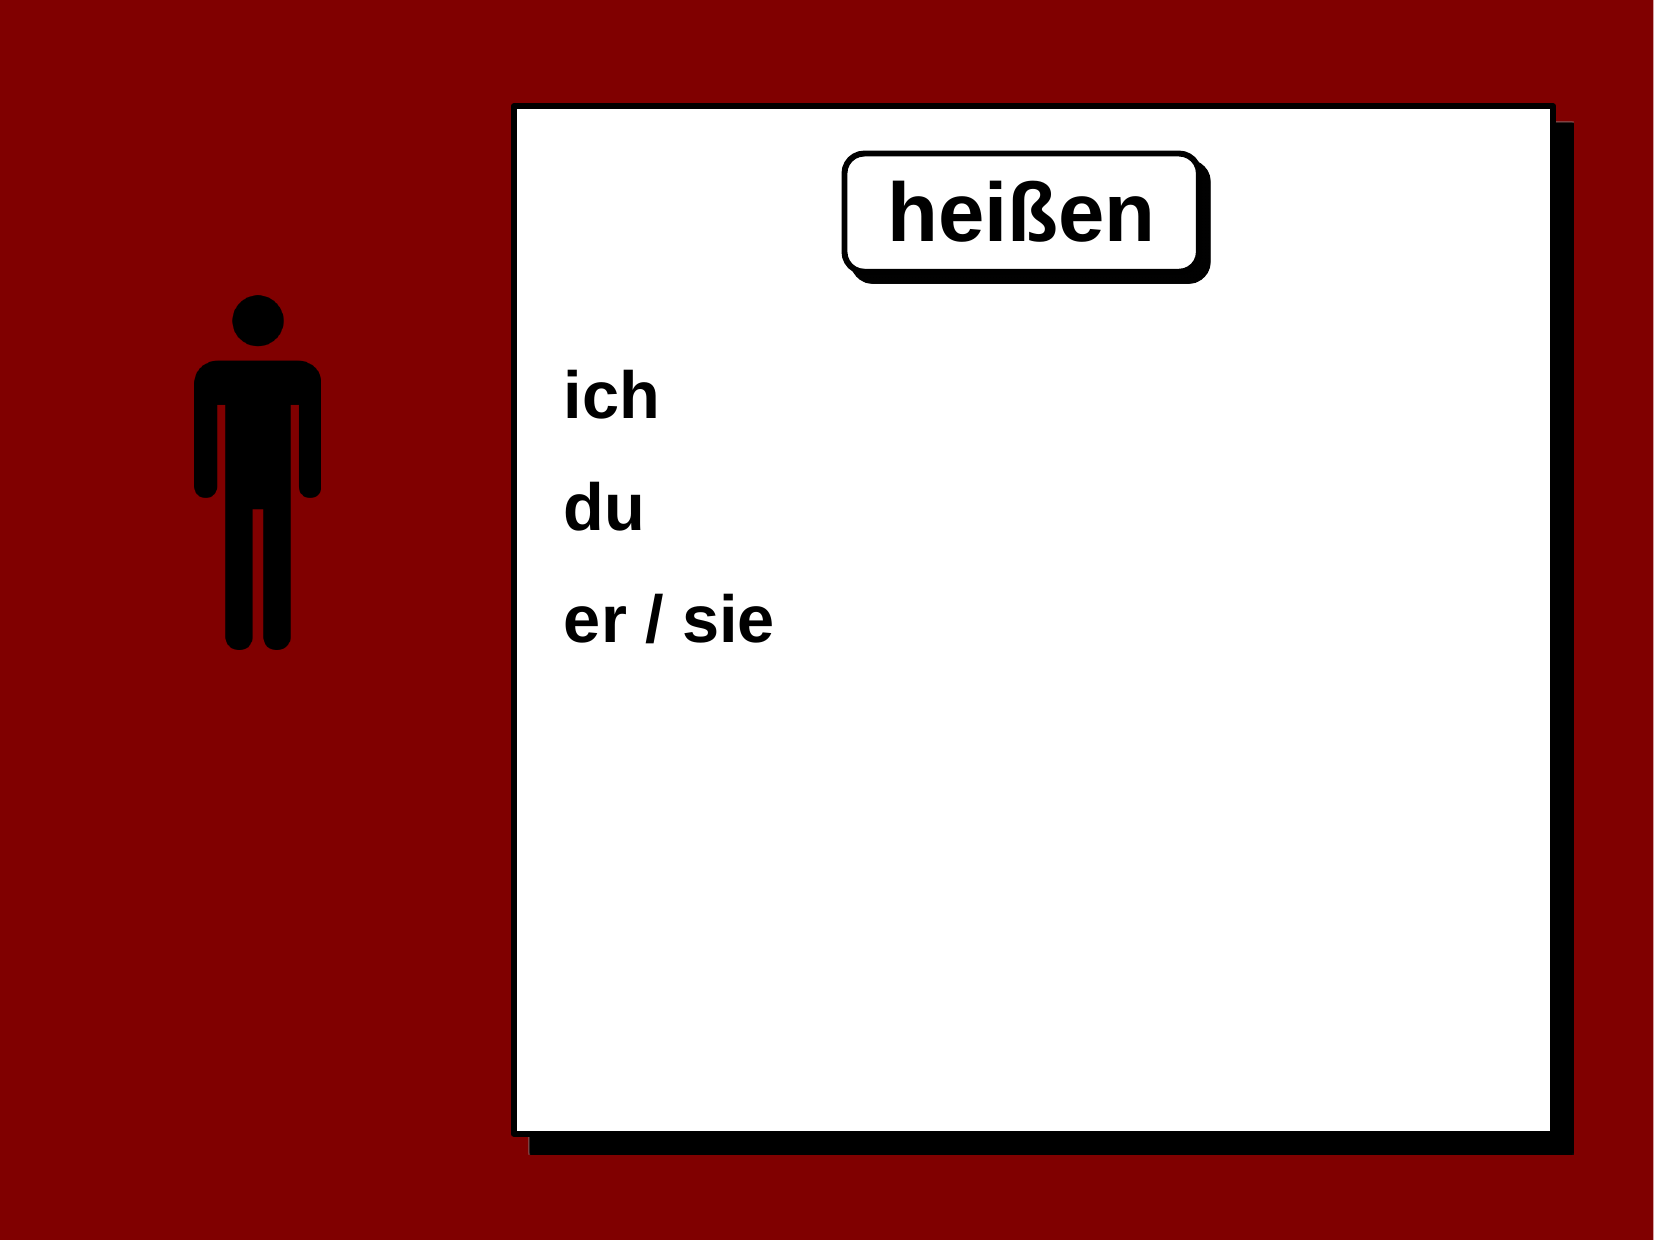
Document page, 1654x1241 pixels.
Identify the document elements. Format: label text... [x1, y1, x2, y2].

text_box [513, 106, 1554, 1134]
picture [194, 295, 321, 650]
text_box ich du er / sie [549, 312, 1554, 873]
text_box heißen [844, 153, 1199, 272]
